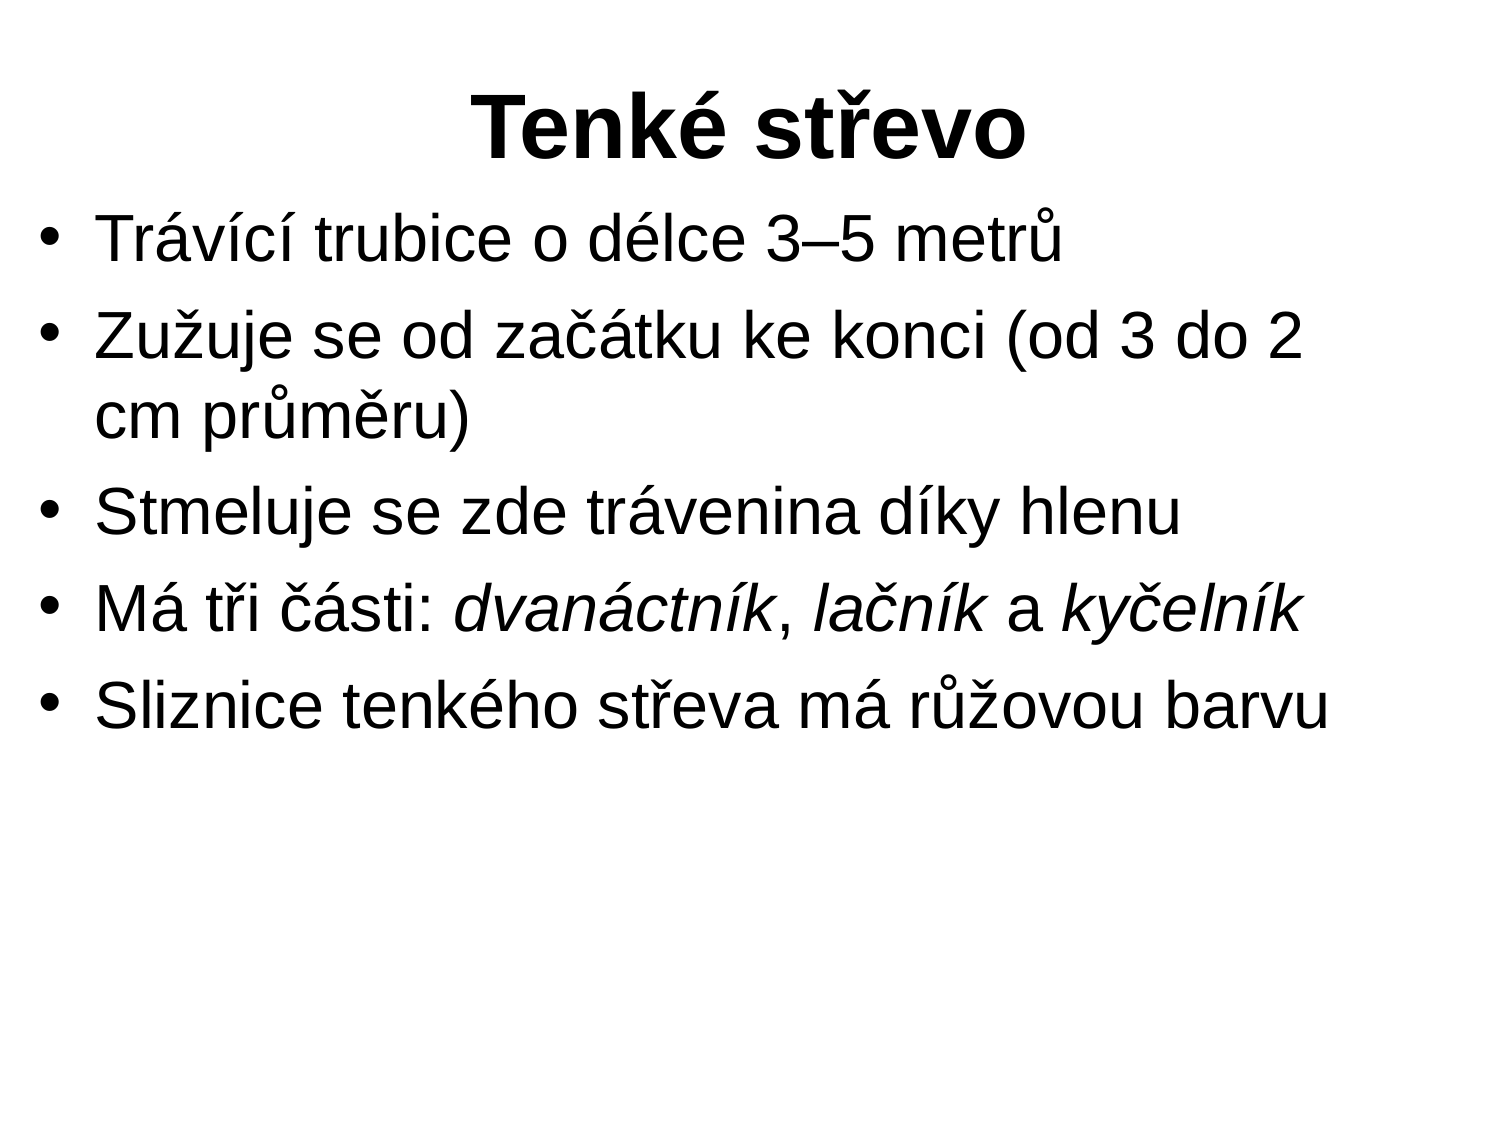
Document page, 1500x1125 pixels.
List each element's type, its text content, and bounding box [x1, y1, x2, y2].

title Tenké střevo [75, 45, 1426, 187]
list Trávící trubice o délce 3–5 metrů Zužuje se od začátku ke konci (od 3 do 2 cm průměru) Stmeluje se zde trávenina díky hlenu Má tři části: dvanáctník, lačník a kyčelník Sliznice tenkého střeva má růžovou barvu [23, 187, 1427, 1010]
